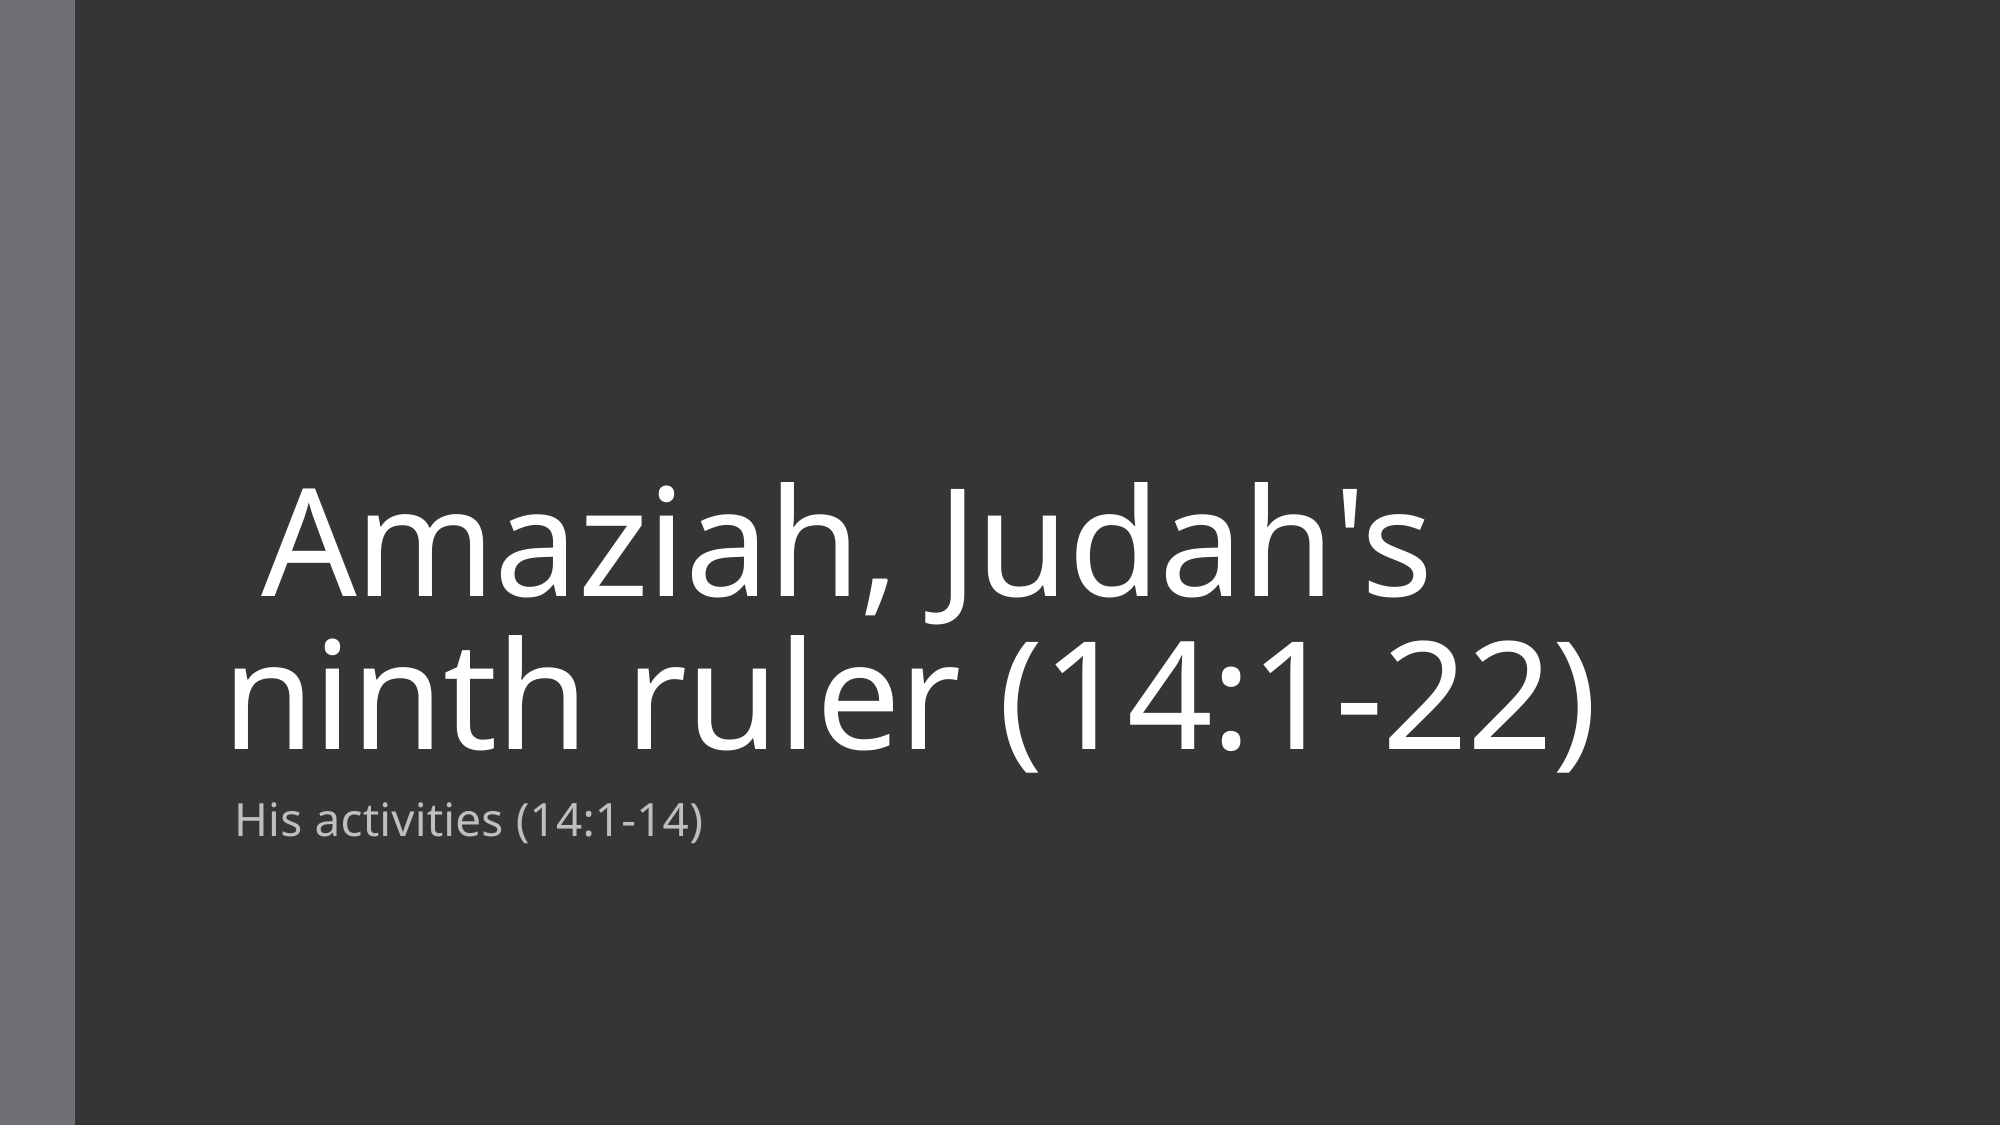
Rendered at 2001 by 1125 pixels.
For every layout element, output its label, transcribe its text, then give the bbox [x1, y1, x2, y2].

subtitle His activities (14:1-14) [206, 787, 1752, 1066]
title Amaziah, Judah's ninth ruler (14:1-22) [206, 124, 1752, 787]
